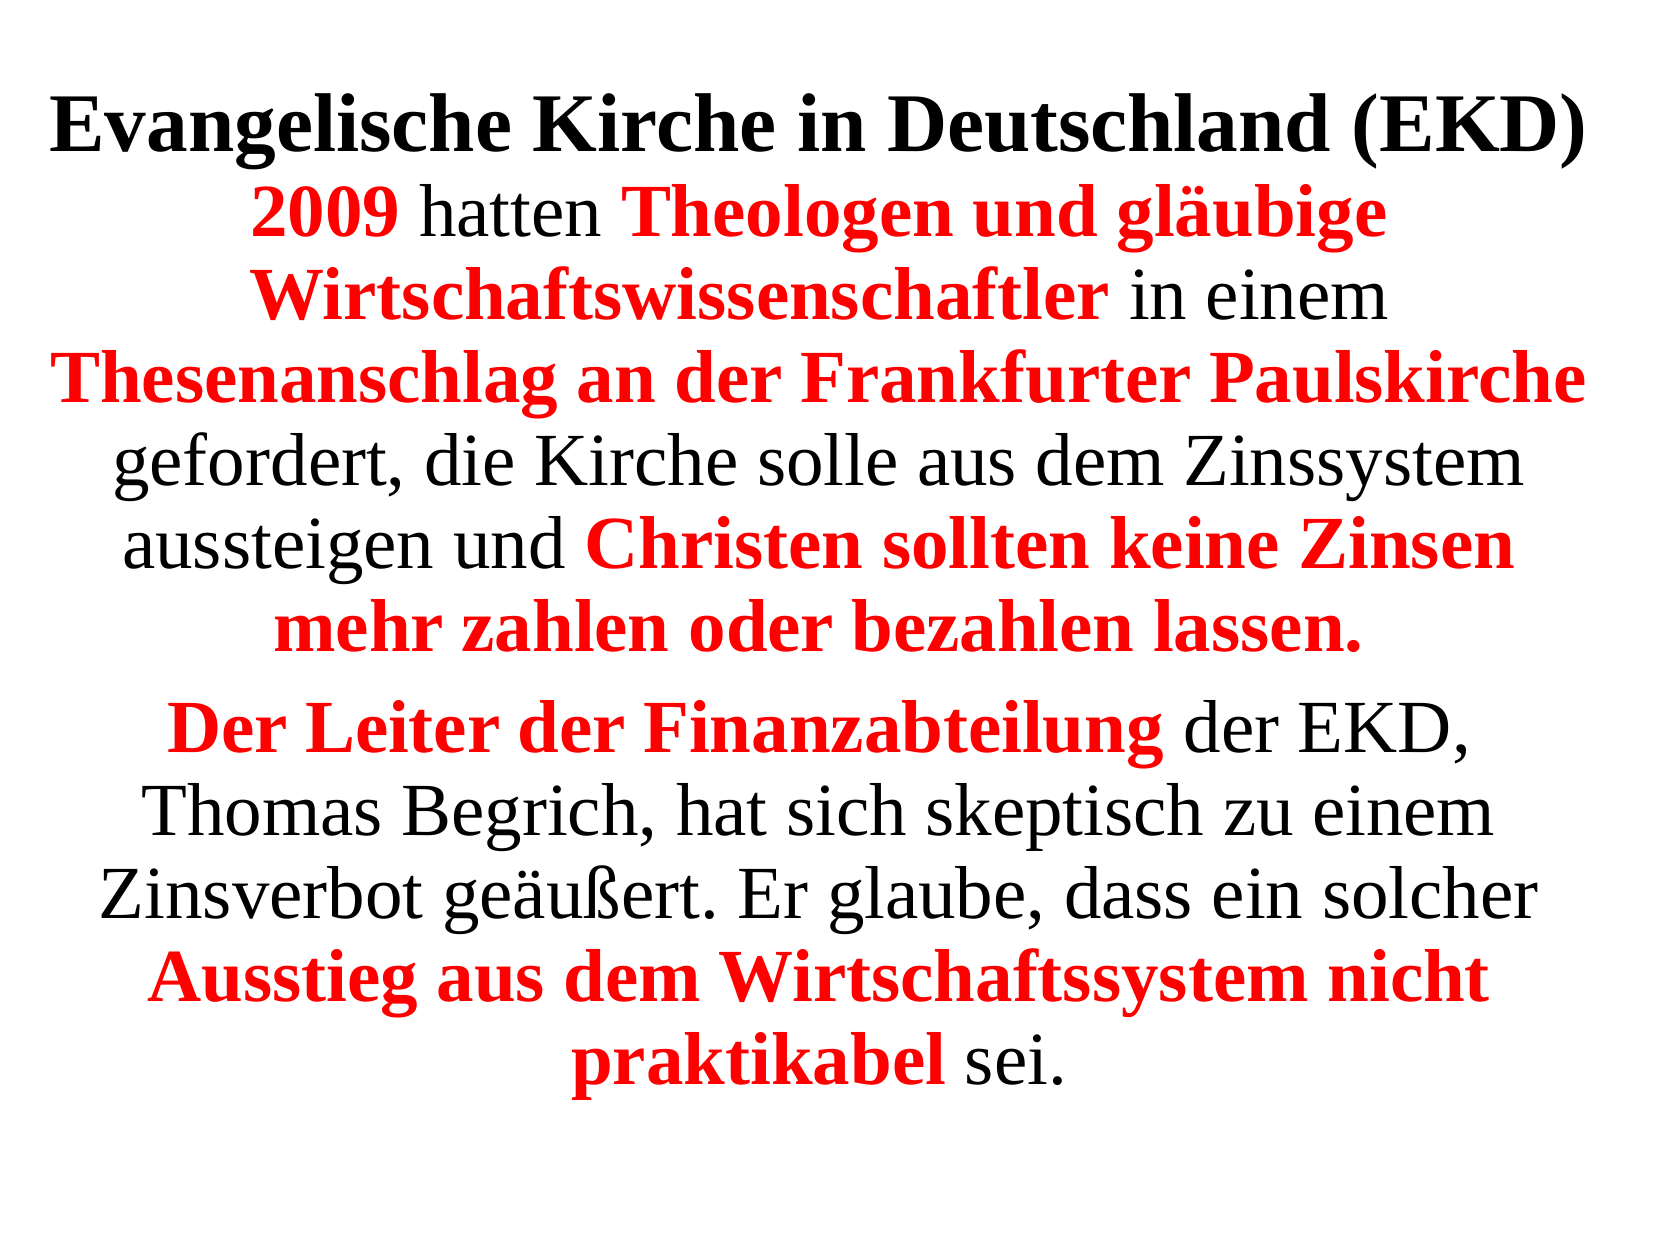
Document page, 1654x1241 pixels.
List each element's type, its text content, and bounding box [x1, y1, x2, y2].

text_box Evangelische Kirche in Deutschland (EKD) 2009 hatten Theologen und gläubige Wirtschaftswissenschaftler in einem Thesenanschlag an der Frankfurter Paulskirche gefordert, die Kirche solle aus dem Zinssystem aussteigen und Christen sollten keine Zinsen mehr zahlen oder bezahlen lassen. Der Leiter der Finanzabteilung der EKD, Thomas Begrich, hat sich skeptisch zu einem Zinsverbot geäußert. Er glaube, dass ein solcher Ausstieg aus dem Wirtschaftssystem nicht praktikabel sei. [34, 70, 1621, 1205]
